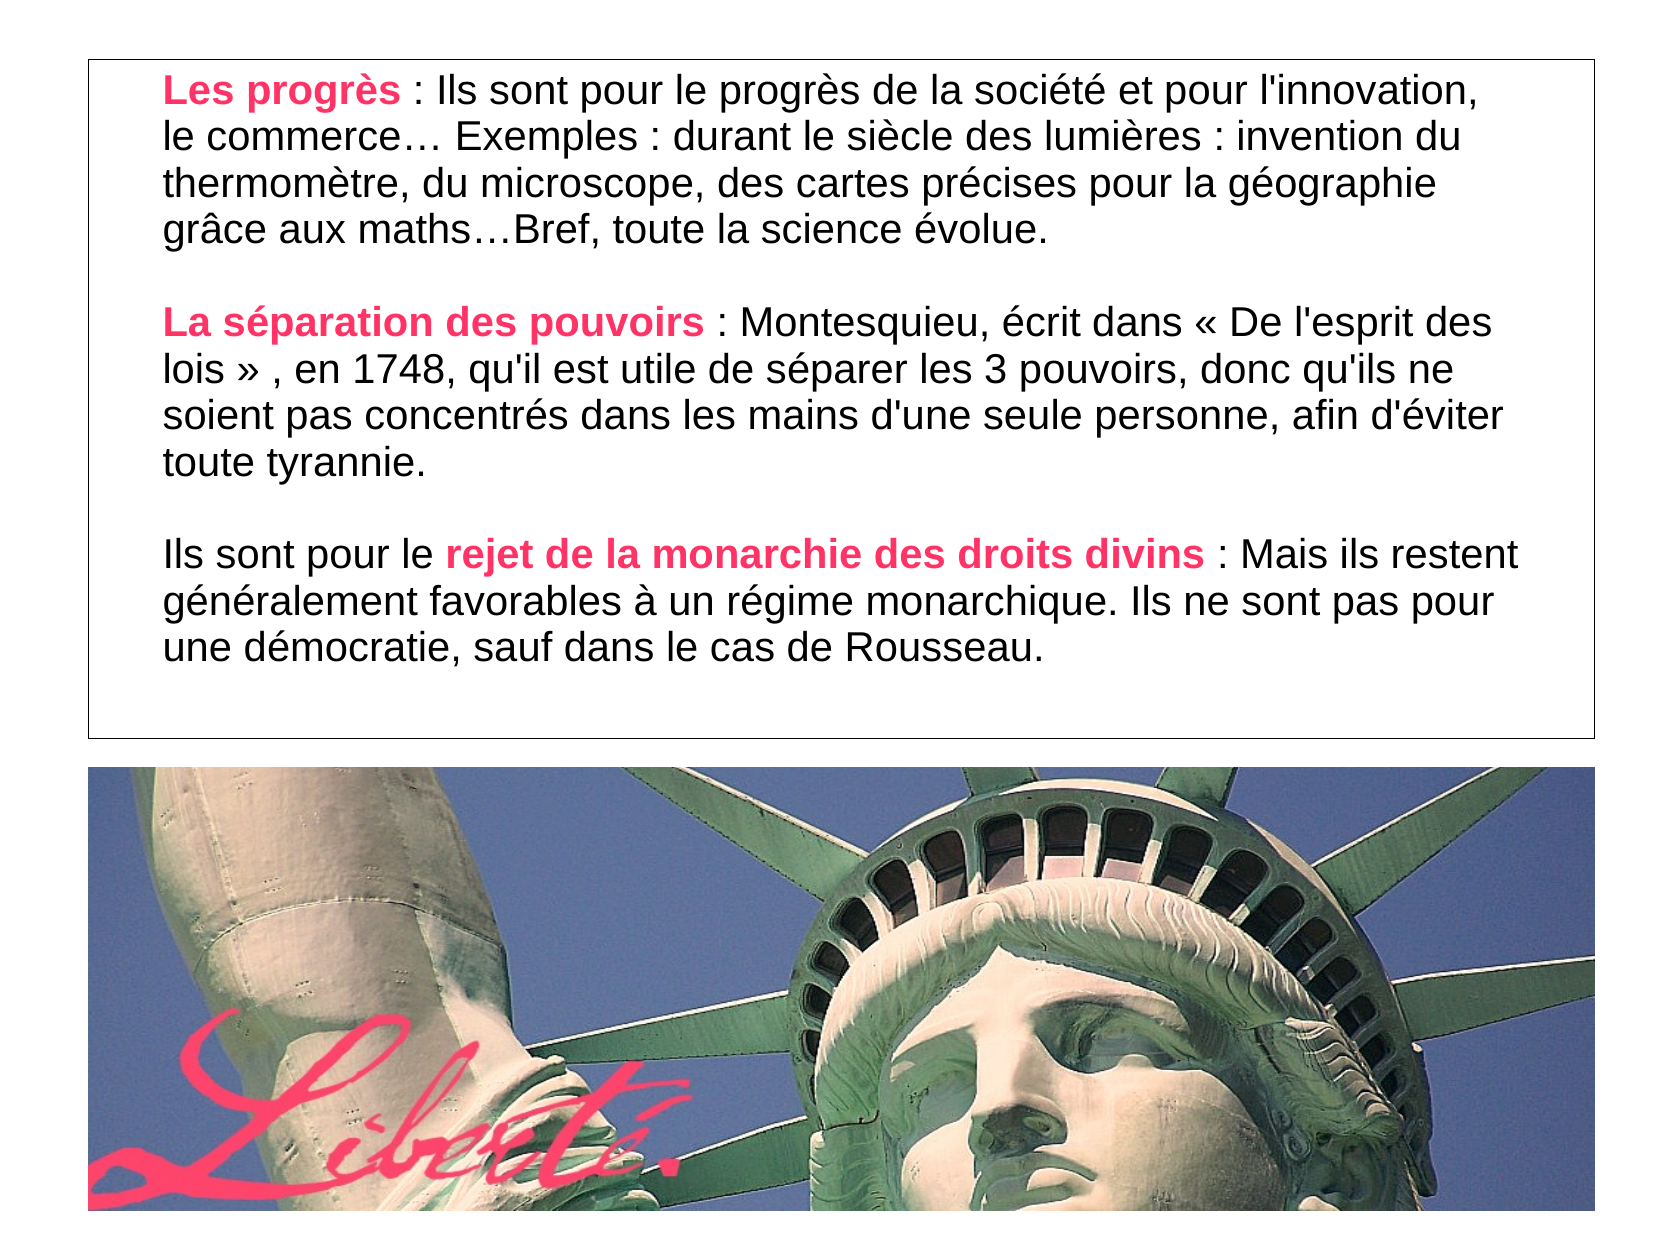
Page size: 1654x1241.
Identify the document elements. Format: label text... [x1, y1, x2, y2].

picture [88, 767, 1595, 1211]
text_box Les progrès : Ils sont pour le progrès de la société et pour l'innovation, le commerce… Exemples : durant le siècle des lumières : invention du thermomètre, du microscope, des cartes précises pour la géographie grâce aux maths…Bref, toute la science évolue. La séparation des pouvoirs : Montesquieu, écrit dans « De l'esprit des lois » , en 1748, qu'il est utile de séparer les 3 pouvoirs, donc qu'ils ne soient pas concentrés dans les mains d'une seule personne, afin d'éviter toute tyrannie. Ils sont pour le rejet de la monarchie des droits divins : Mais ils restent généralement favorables à un régime monarchique. Ils ne sont pas pour une démocratie, sauf dans le cas de Rousseau. [147, 60, 1536, 709]
